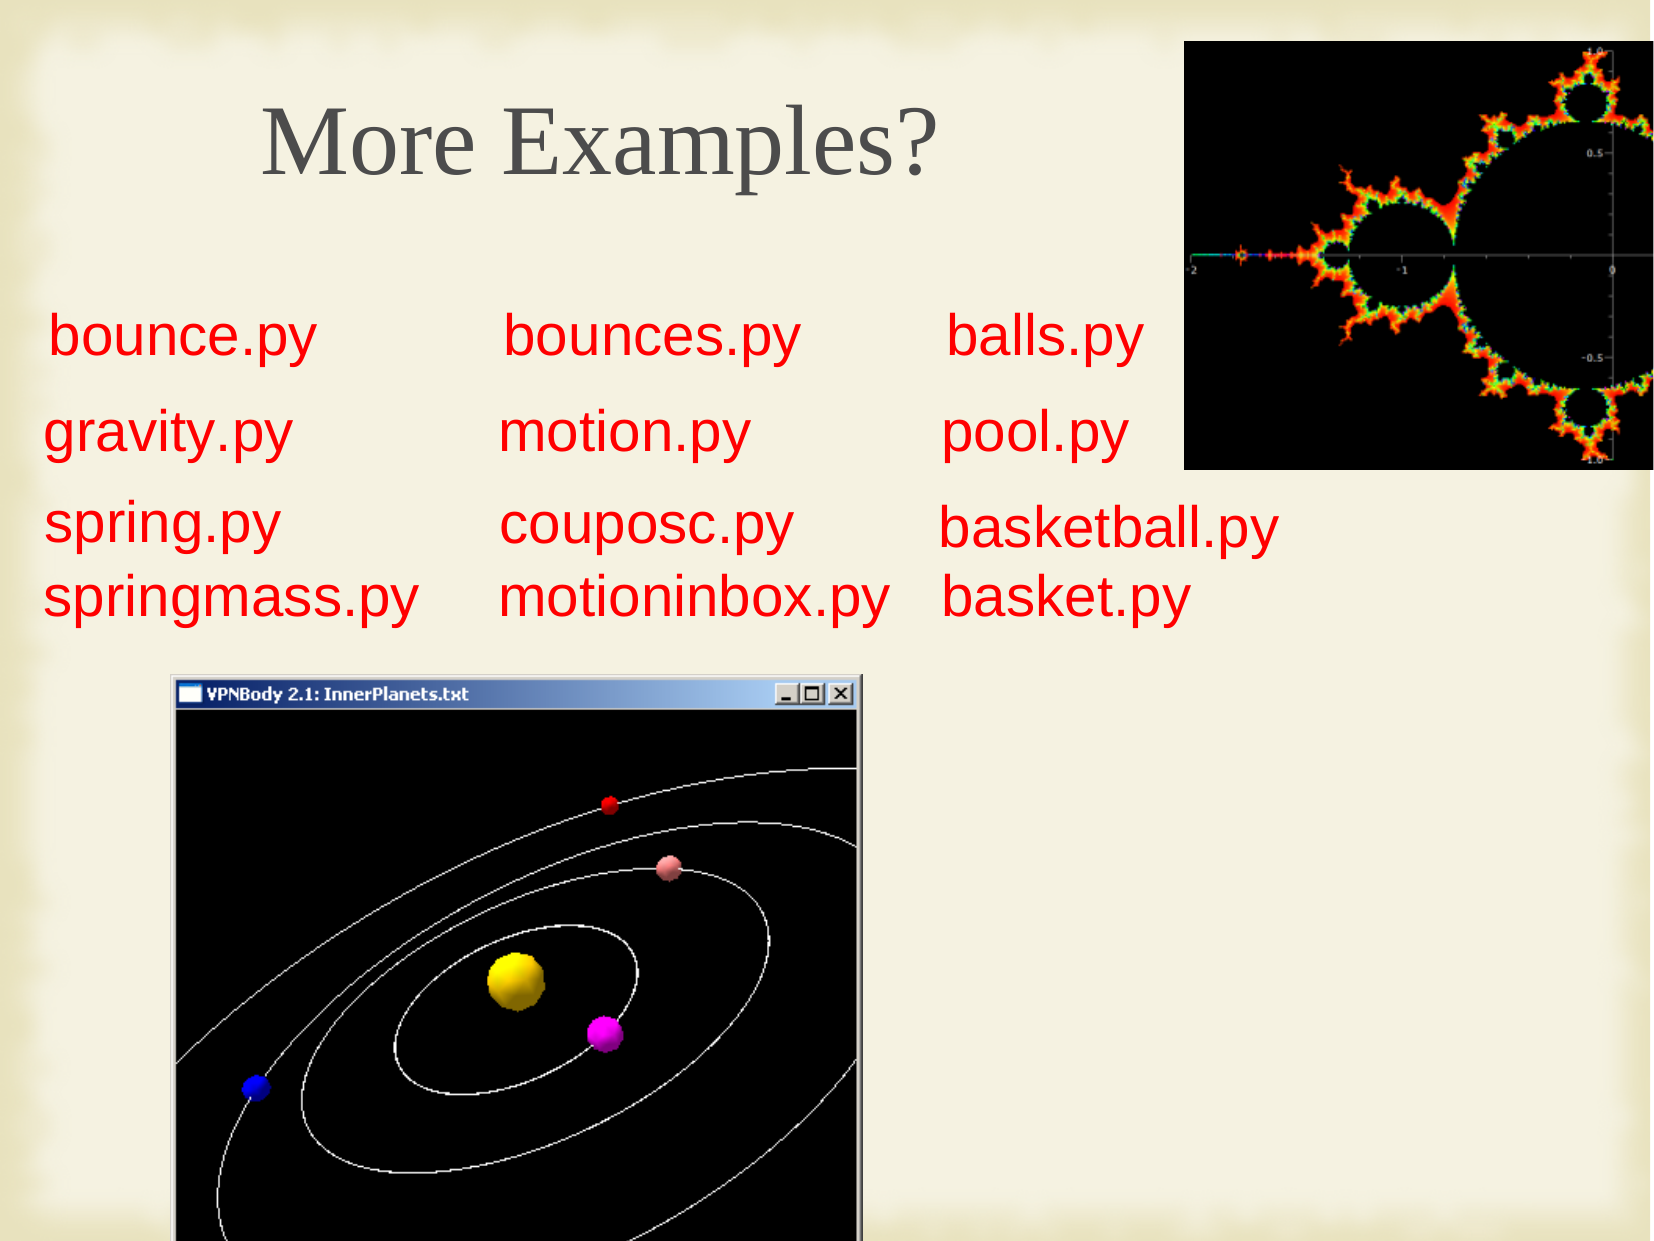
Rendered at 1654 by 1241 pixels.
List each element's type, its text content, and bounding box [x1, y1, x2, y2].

text_box bounces.py [488, 295, 823, 376]
text_box springmass.py [28, 556, 475, 637]
picture [0, 0, 1654, 1241]
text_box balls.py [931, 295, 1184, 376]
text_box gravity.py [28, 391, 363, 471]
text_box motioninbox.py [483, 556, 926, 637]
title More Examples? [0, 37, 1345, 245]
text_box motion.py [483, 391, 818, 472]
text_box spring.py [30, 482, 364, 563]
text_box basket.py [926, 556, 1373, 637]
text_box pool.py [926, 391, 1261, 472]
text_box bounce.py [33, 295, 368, 376]
text_box basketball.py [924, 487, 1371, 568]
text_box couposc.py [484, 482, 819, 563]
